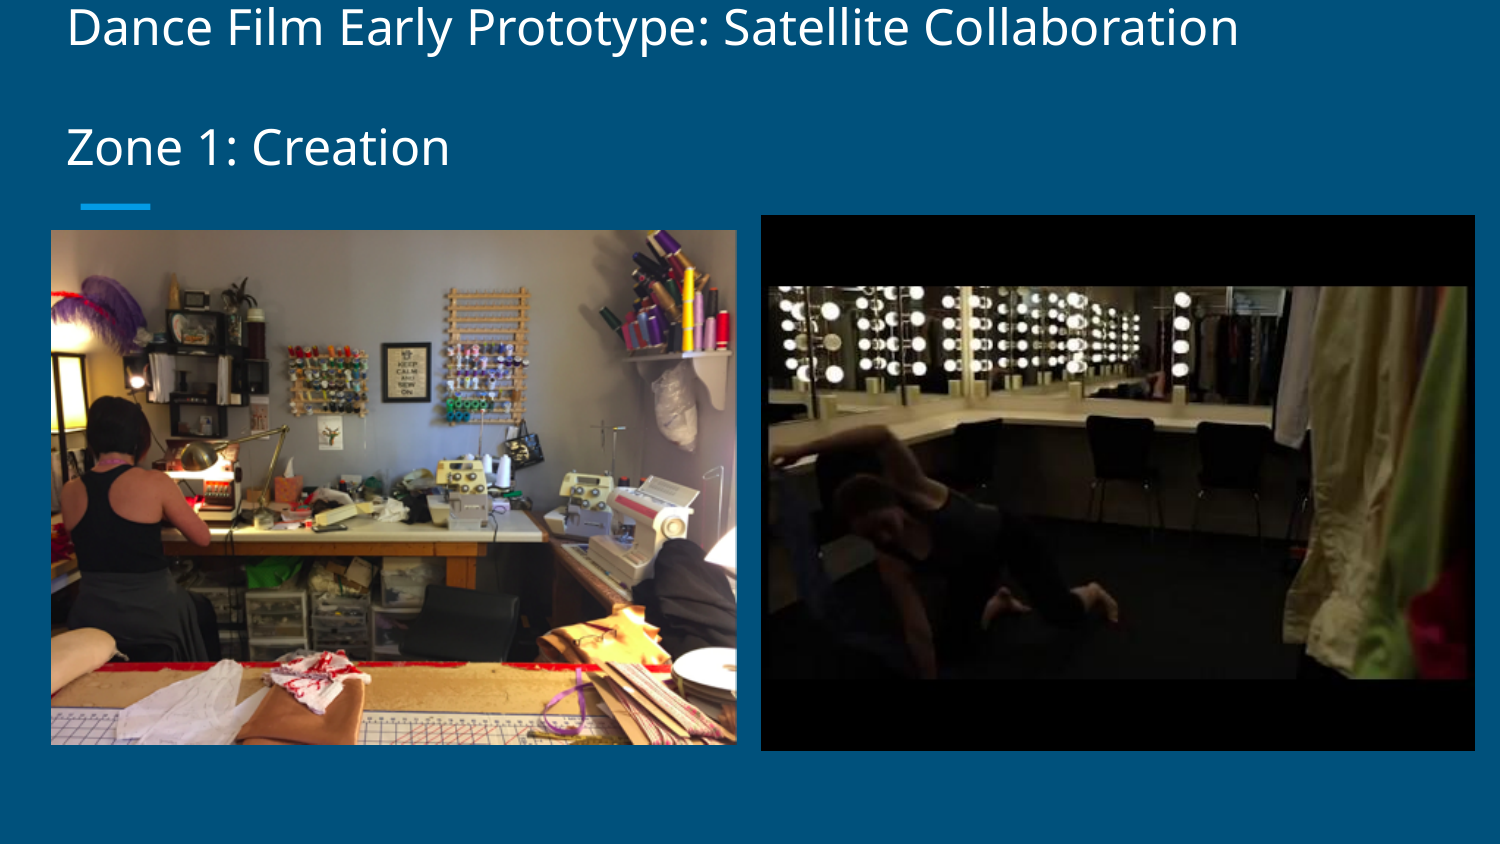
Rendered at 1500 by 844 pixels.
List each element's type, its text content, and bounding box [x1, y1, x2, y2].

picture [52, 231, 736, 744]
picture [762, 216, 1474, 750]
title Dance Film Early Prototype: Satellite Collaboration Zone 1: Creation [51, 44, 1449, 191]
